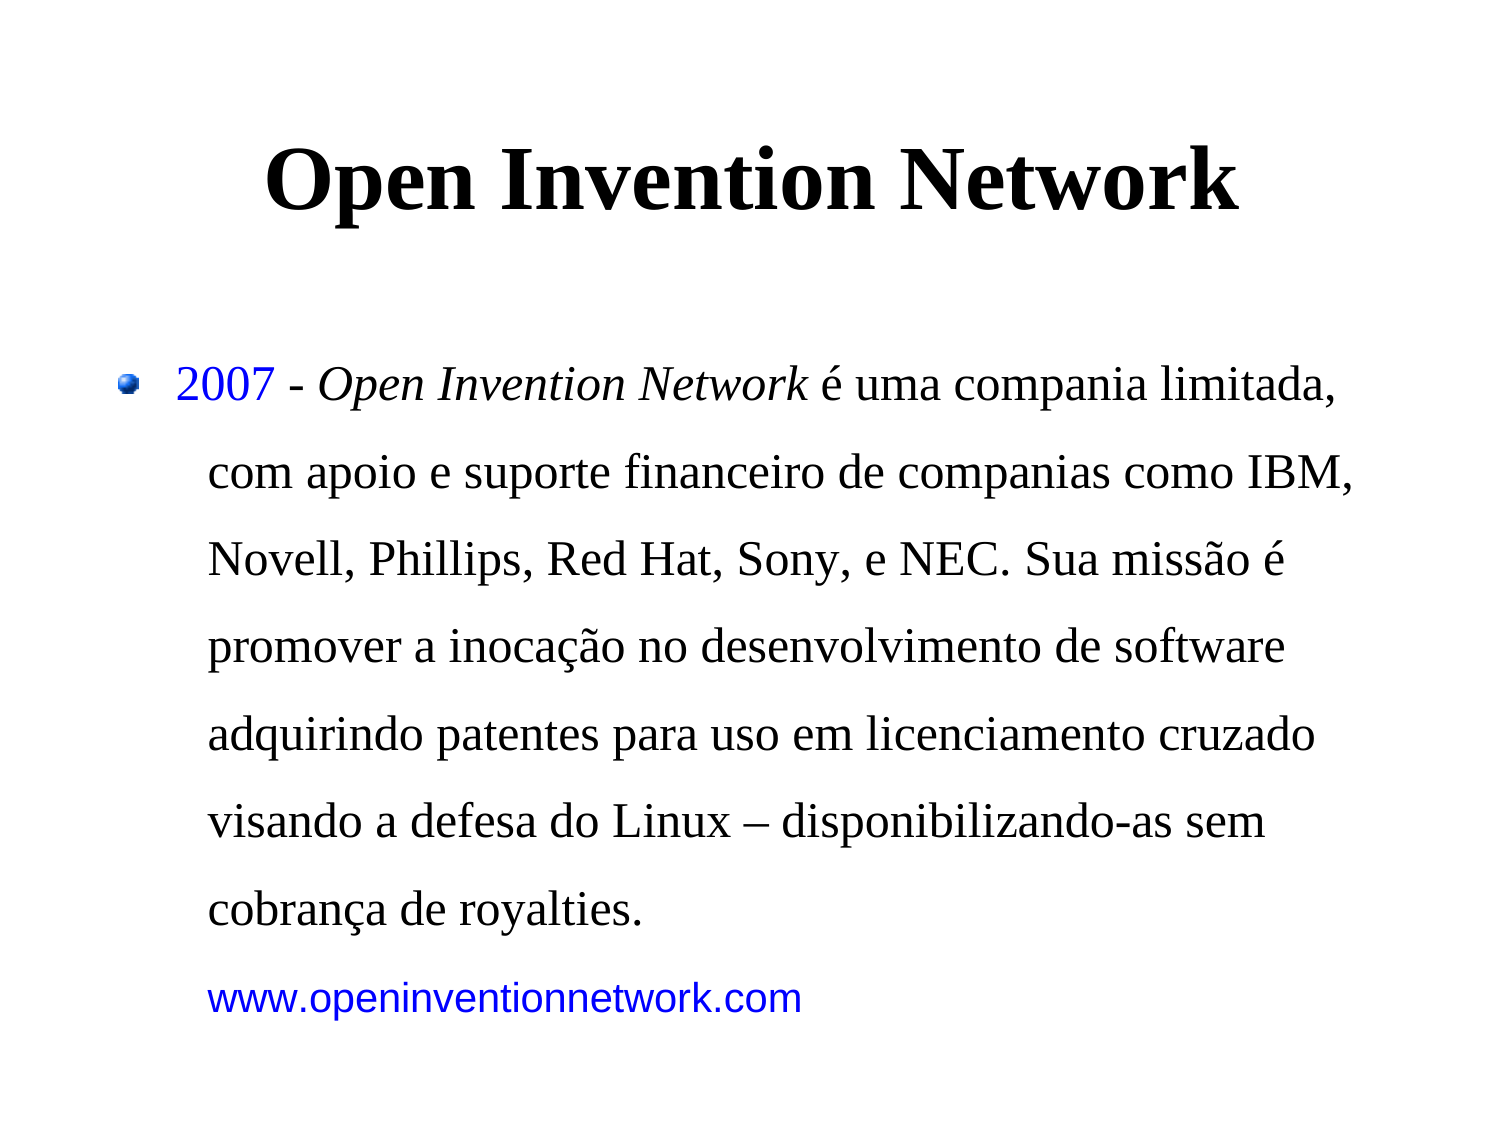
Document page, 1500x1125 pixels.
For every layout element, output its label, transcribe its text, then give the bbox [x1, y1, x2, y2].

text_box 2007 - Open Invention Network é uma compania limitada, com apoio e suporte financeiro de companias como IBM, Novell, Phillips, Red Hat, Sony, e NEC. Sua missão é promover a inocação no desenvolvimento de software adquirindo patentes para uso em licenciamento cruzado visando a defesa do Linux – disponibilizando-as sem cobrança de royalties. www.openinventionnetwork.com [103, 316, 1421, 1032]
title Open Invention Network [87, 52, 1416, 307]
